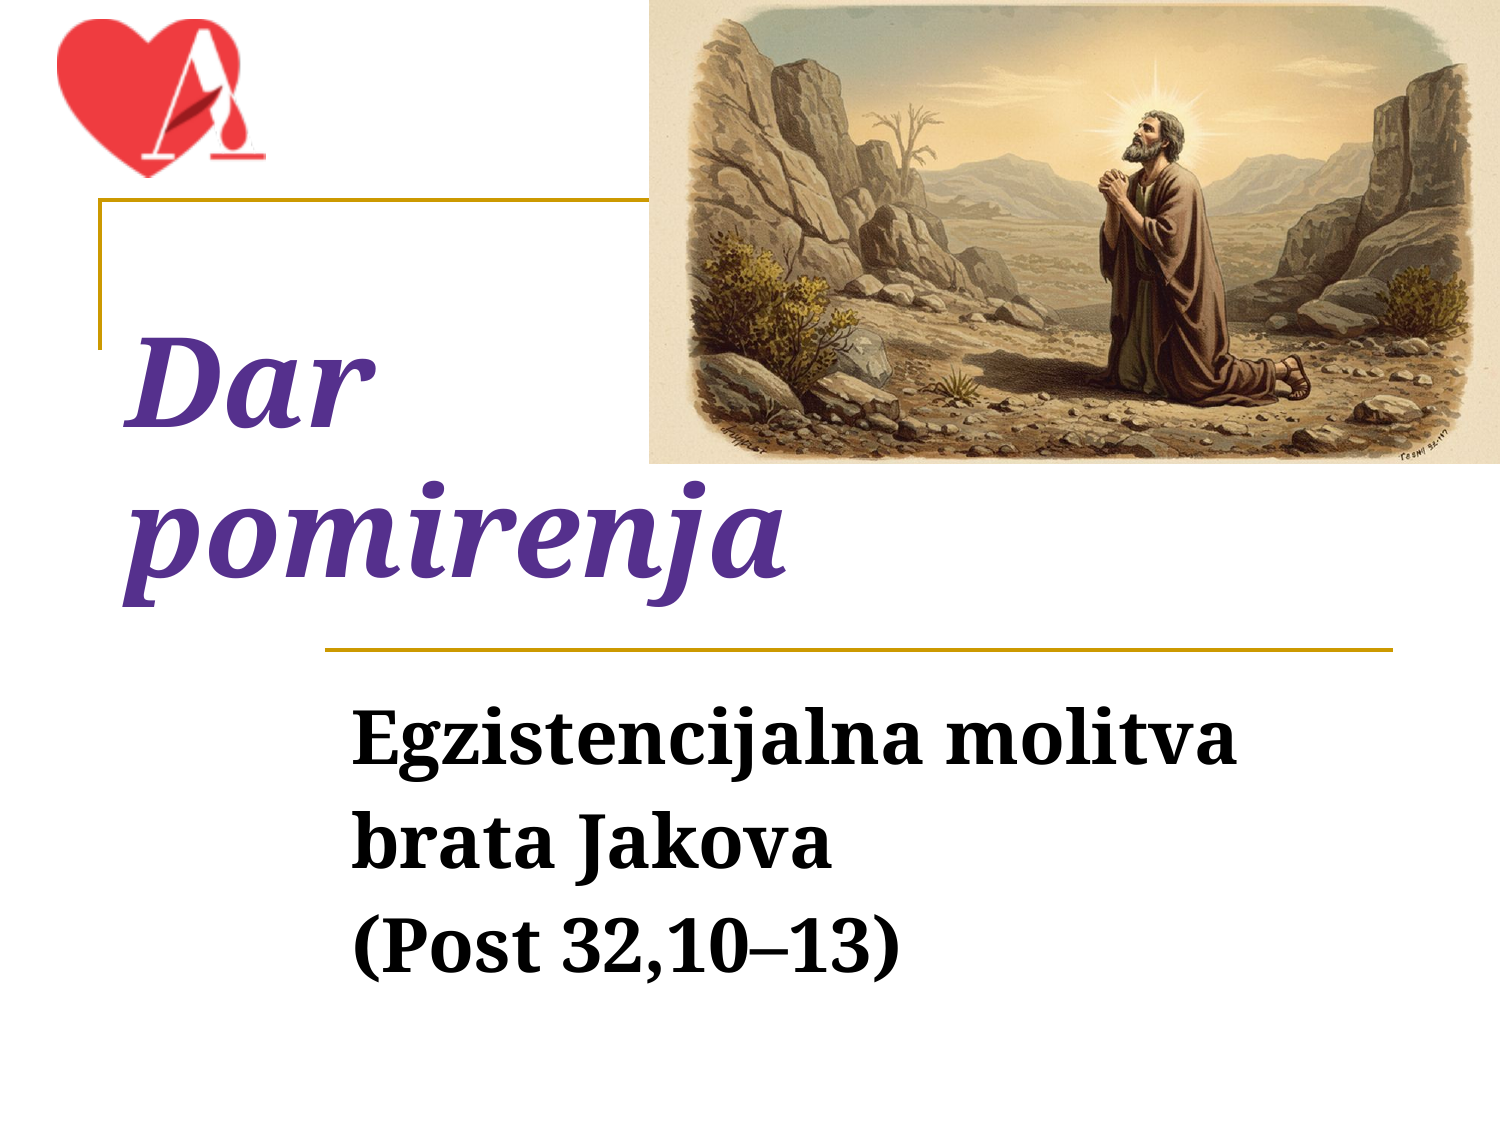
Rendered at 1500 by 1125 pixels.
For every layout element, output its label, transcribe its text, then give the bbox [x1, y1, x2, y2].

title Dar pomirenja [112, 295, 1353, 604]
picture [57, 19, 266, 178]
picture [649, 0, 1500, 464]
subtitle Egzistencijalna molitva brata Jakova (Post 32,10–13) [336, 668, 1477, 886]
